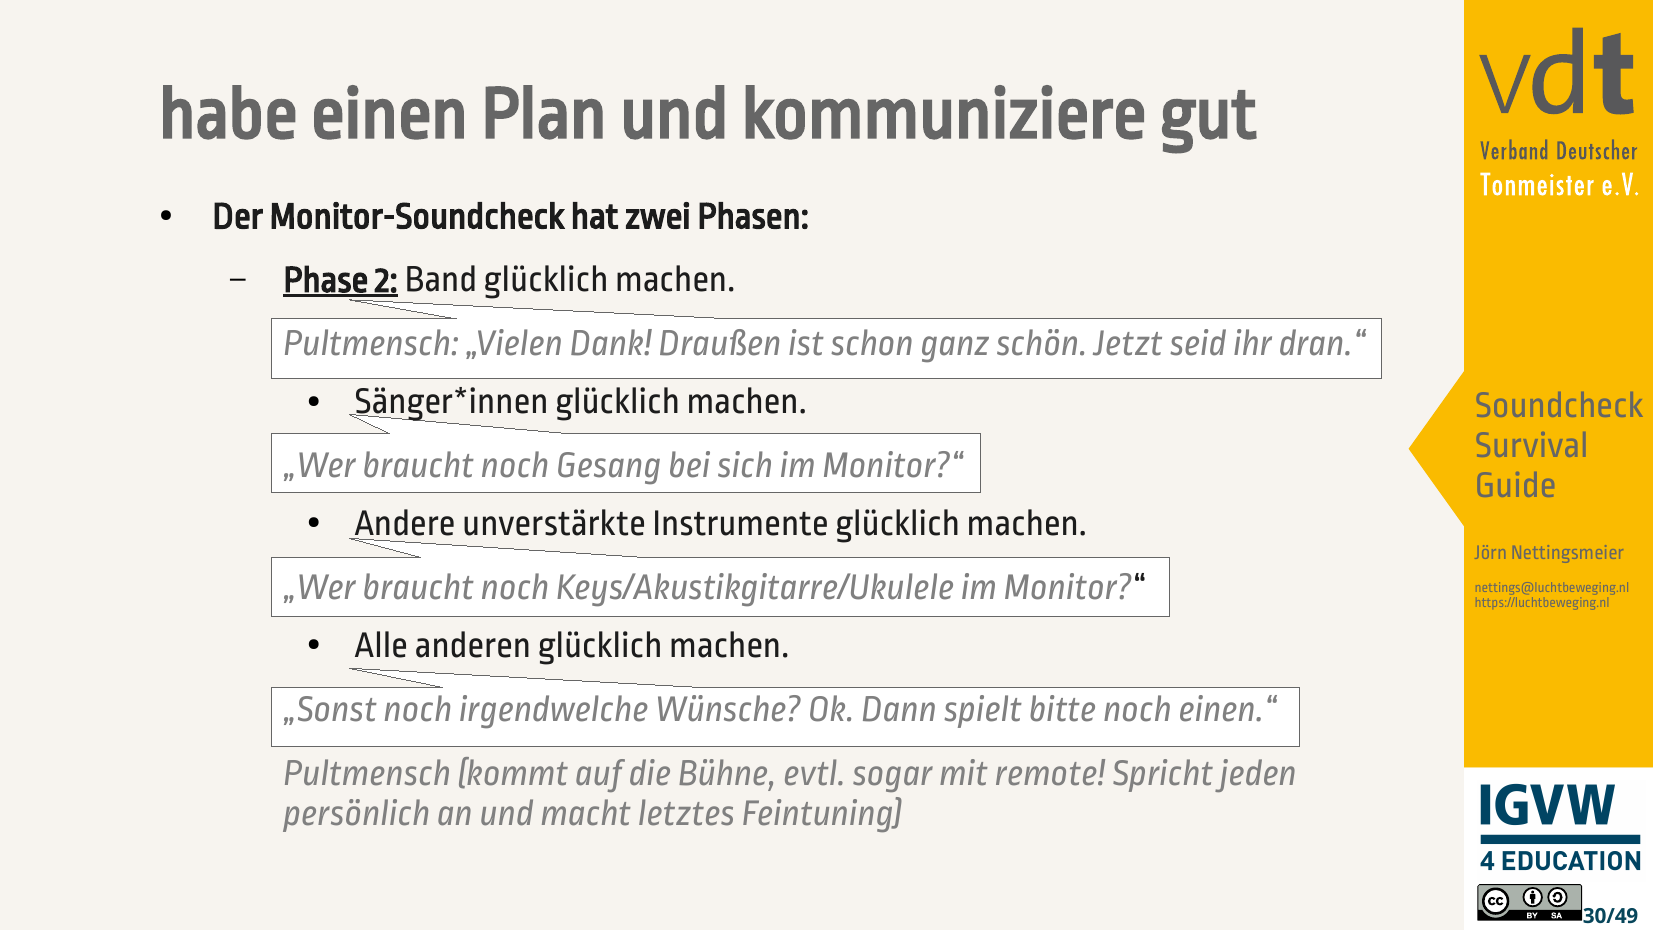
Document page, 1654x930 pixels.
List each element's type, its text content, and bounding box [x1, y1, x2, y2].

list Der Monitor-Soundcheck hat zwei Phasen: Phase 2: Band glücklich machen. Pultmensch: „Vielen Dank! Draußen ist schon ganz schön. Jetzt seid ihr dran.“ Sänger*innen glücklich machen. „Wer braucht noch Gesang bei sich im Monitor?“ Andere unverstärkte Instrumente glücklich machen. „Wer braucht noch Keys/Akustikgitarre/Ukulele im Monitor?“ Alle anderen glücklich machen. „Sonst noch irgendwelche Wünsche? Ok. Dann spielt bitte noch einen.“ Pultmensch (kommt auf die Bühne, evtl. sogar mit remote! Spricht jeden persönlich an und macht letztes Feintuning) [141, 196, 1394, 930]
picture [1477, 780, 1646, 882]
title habe einen Plan und kommuniziere gut [82, 37, 1335, 193]
